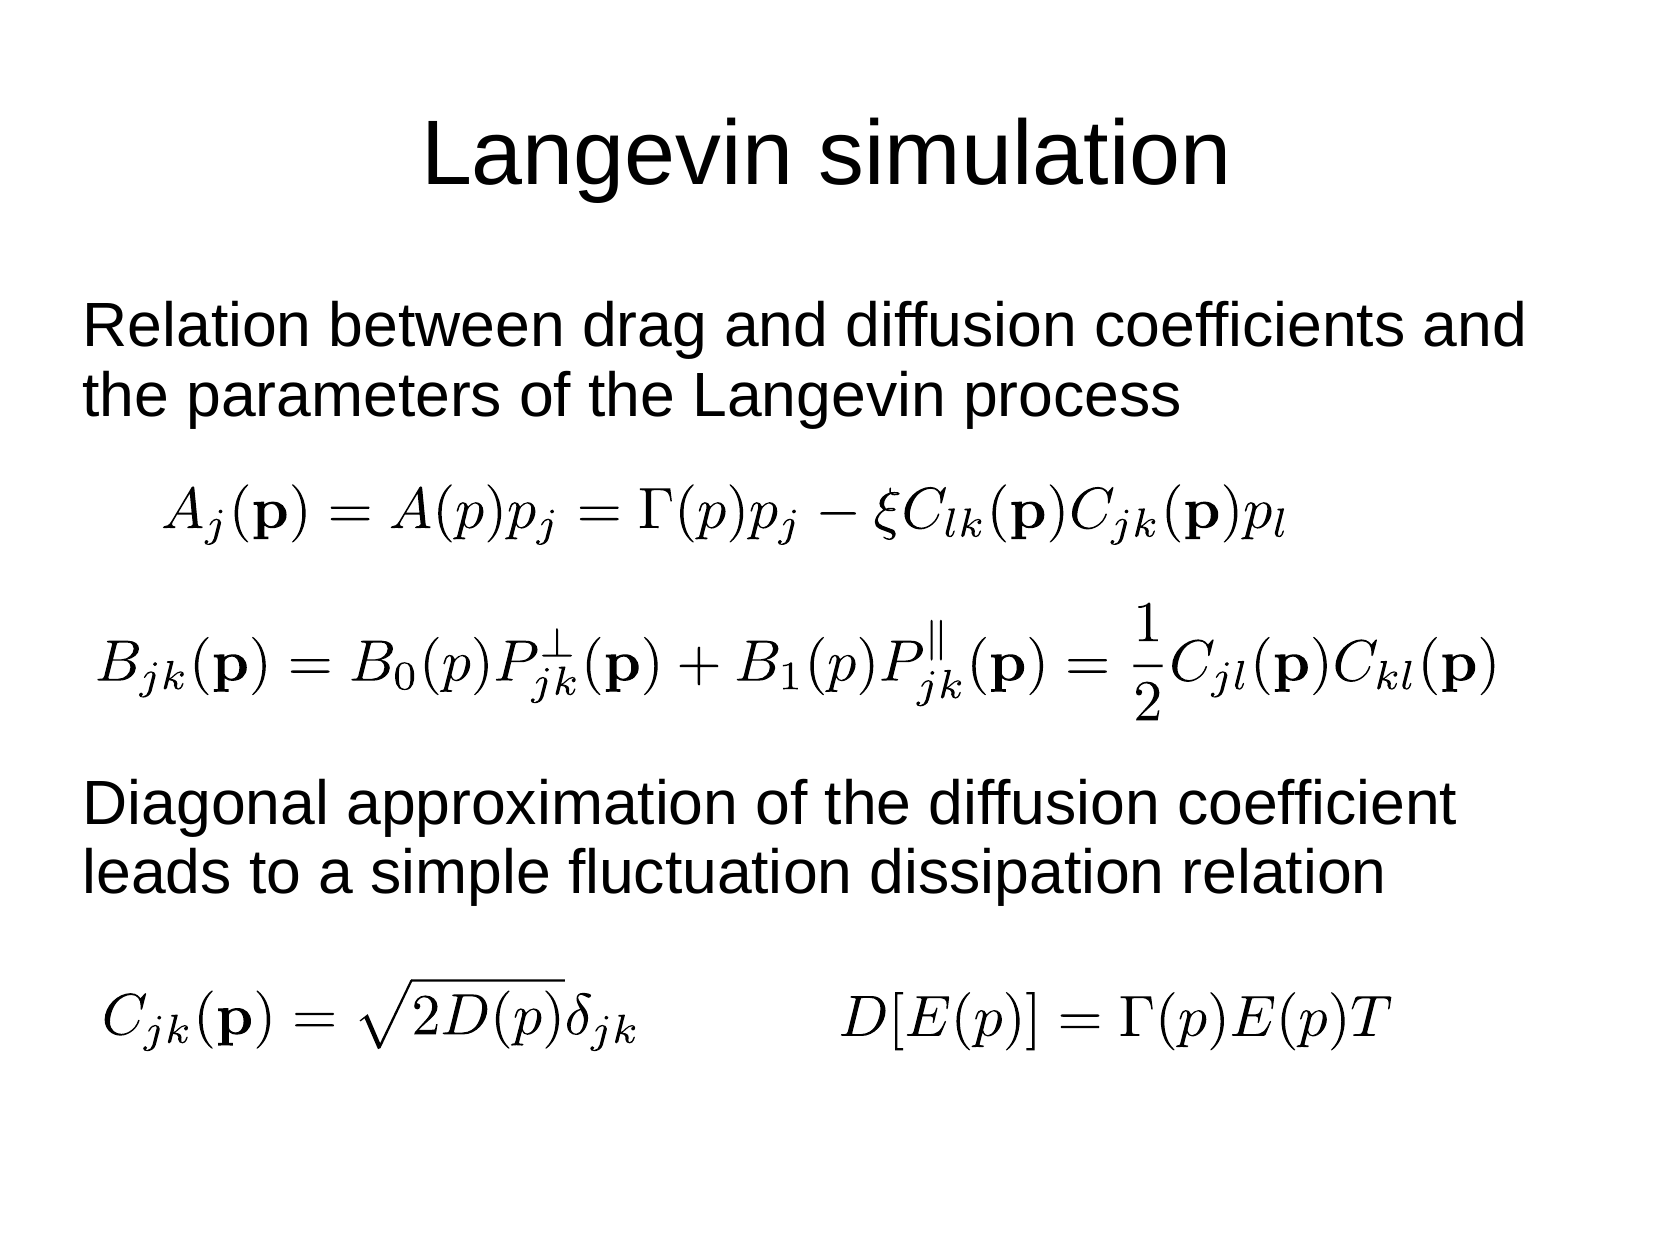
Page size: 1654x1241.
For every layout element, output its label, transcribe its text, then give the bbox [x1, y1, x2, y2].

text_box [838, 992, 1393, 1051]
text_box [160, 484, 1288, 545]
list Relation between drag and diffusion coefficients and the parameters of the Langevin process [82, 290, 1571, 634]
title Langevin simulation [82, 49, 1571, 257]
text_box [101, 979, 638, 1052]
list Diagonal approximation of the diffusion coefficient leads to a simple fluctuation dissipation relation [82, 767, 1571, 1111]
text_box [94, 602, 1501, 721]
